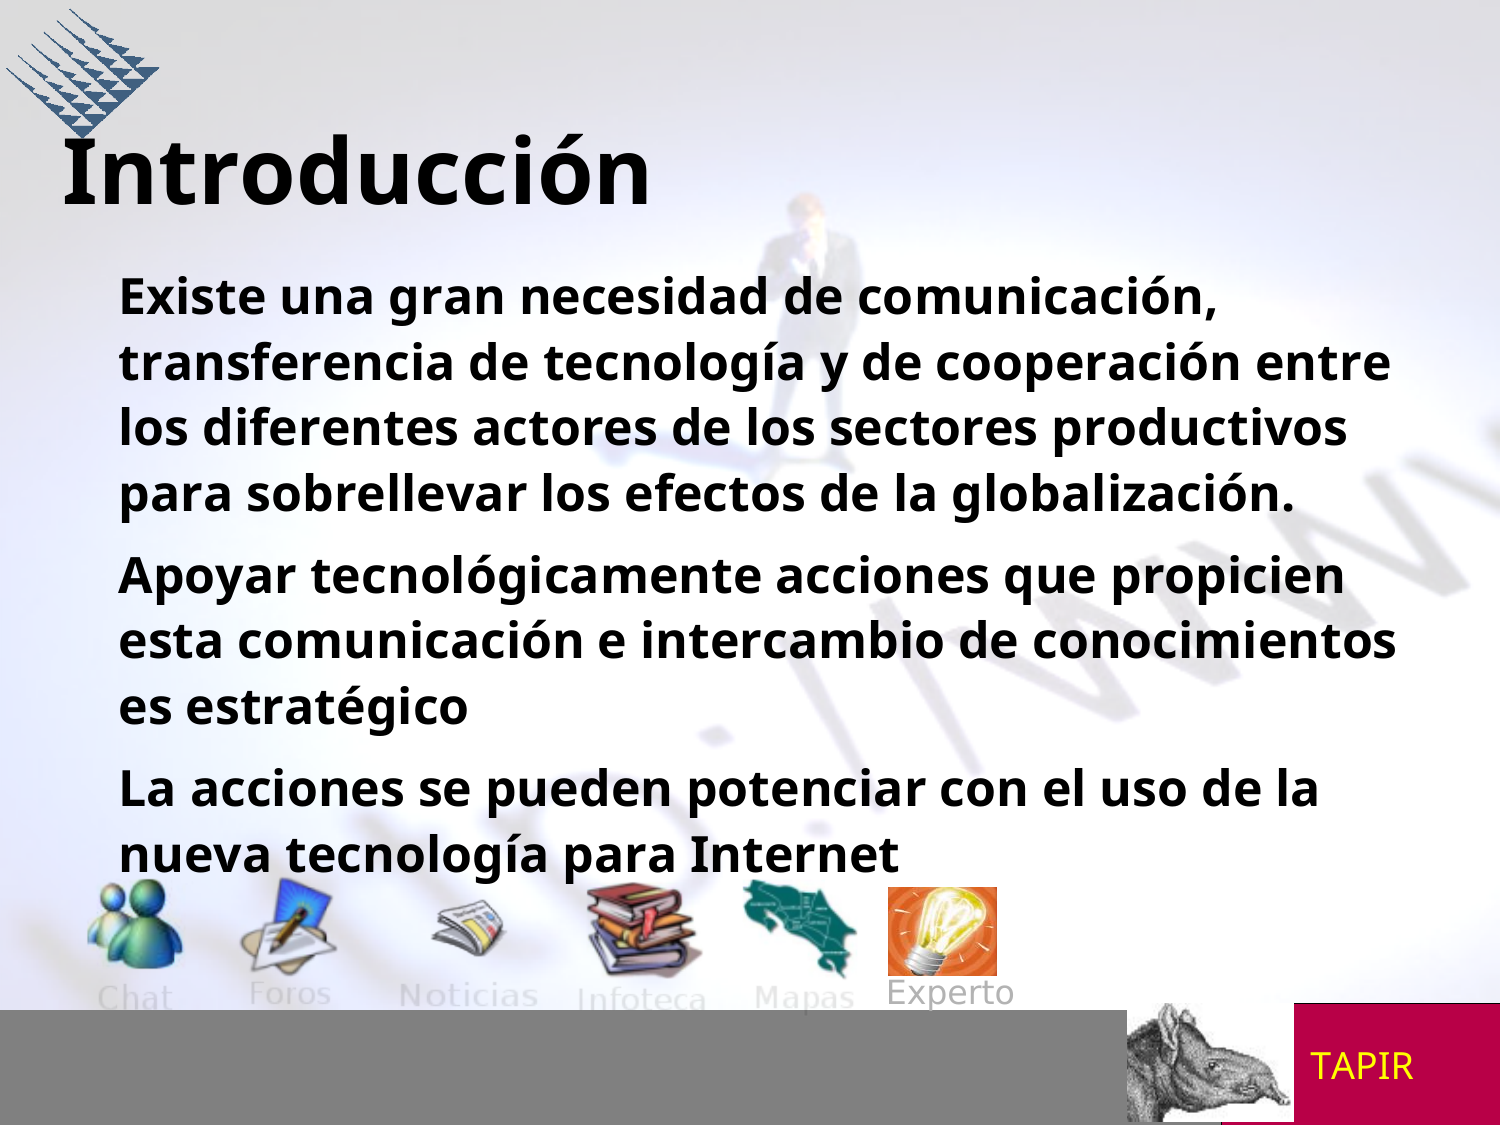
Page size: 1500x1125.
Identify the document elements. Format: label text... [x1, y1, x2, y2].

picture [564, 875, 719, 1024]
picture [1127, 1003, 1294, 1123]
picture [0, 0, 163, 144]
picture [888, 887, 997, 976]
picture [59, 863, 361, 1027]
picture [382, 875, 553, 1028]
text_box TAPIR [1221, 1003, 1500, 1125]
picture [726, 874, 879, 1026]
list Existe una gran necesidad de comunicación, transferencia de tecnología y de cooperación entre los diferentes actores de los sectores productivos para sobrellevar los efectos de la globalización. Apoyar tecnológicamente acciones que propicien esta comunicación e intercambio de conocimientos es estratégico La acciones se pueden potenciar con el uso de la nueva tecnología para Internet [62, 262, 1463, 1006]
title Introducción [62, 45, 1463, 262]
text_box Experto [885, 975, 1034, 1014]
